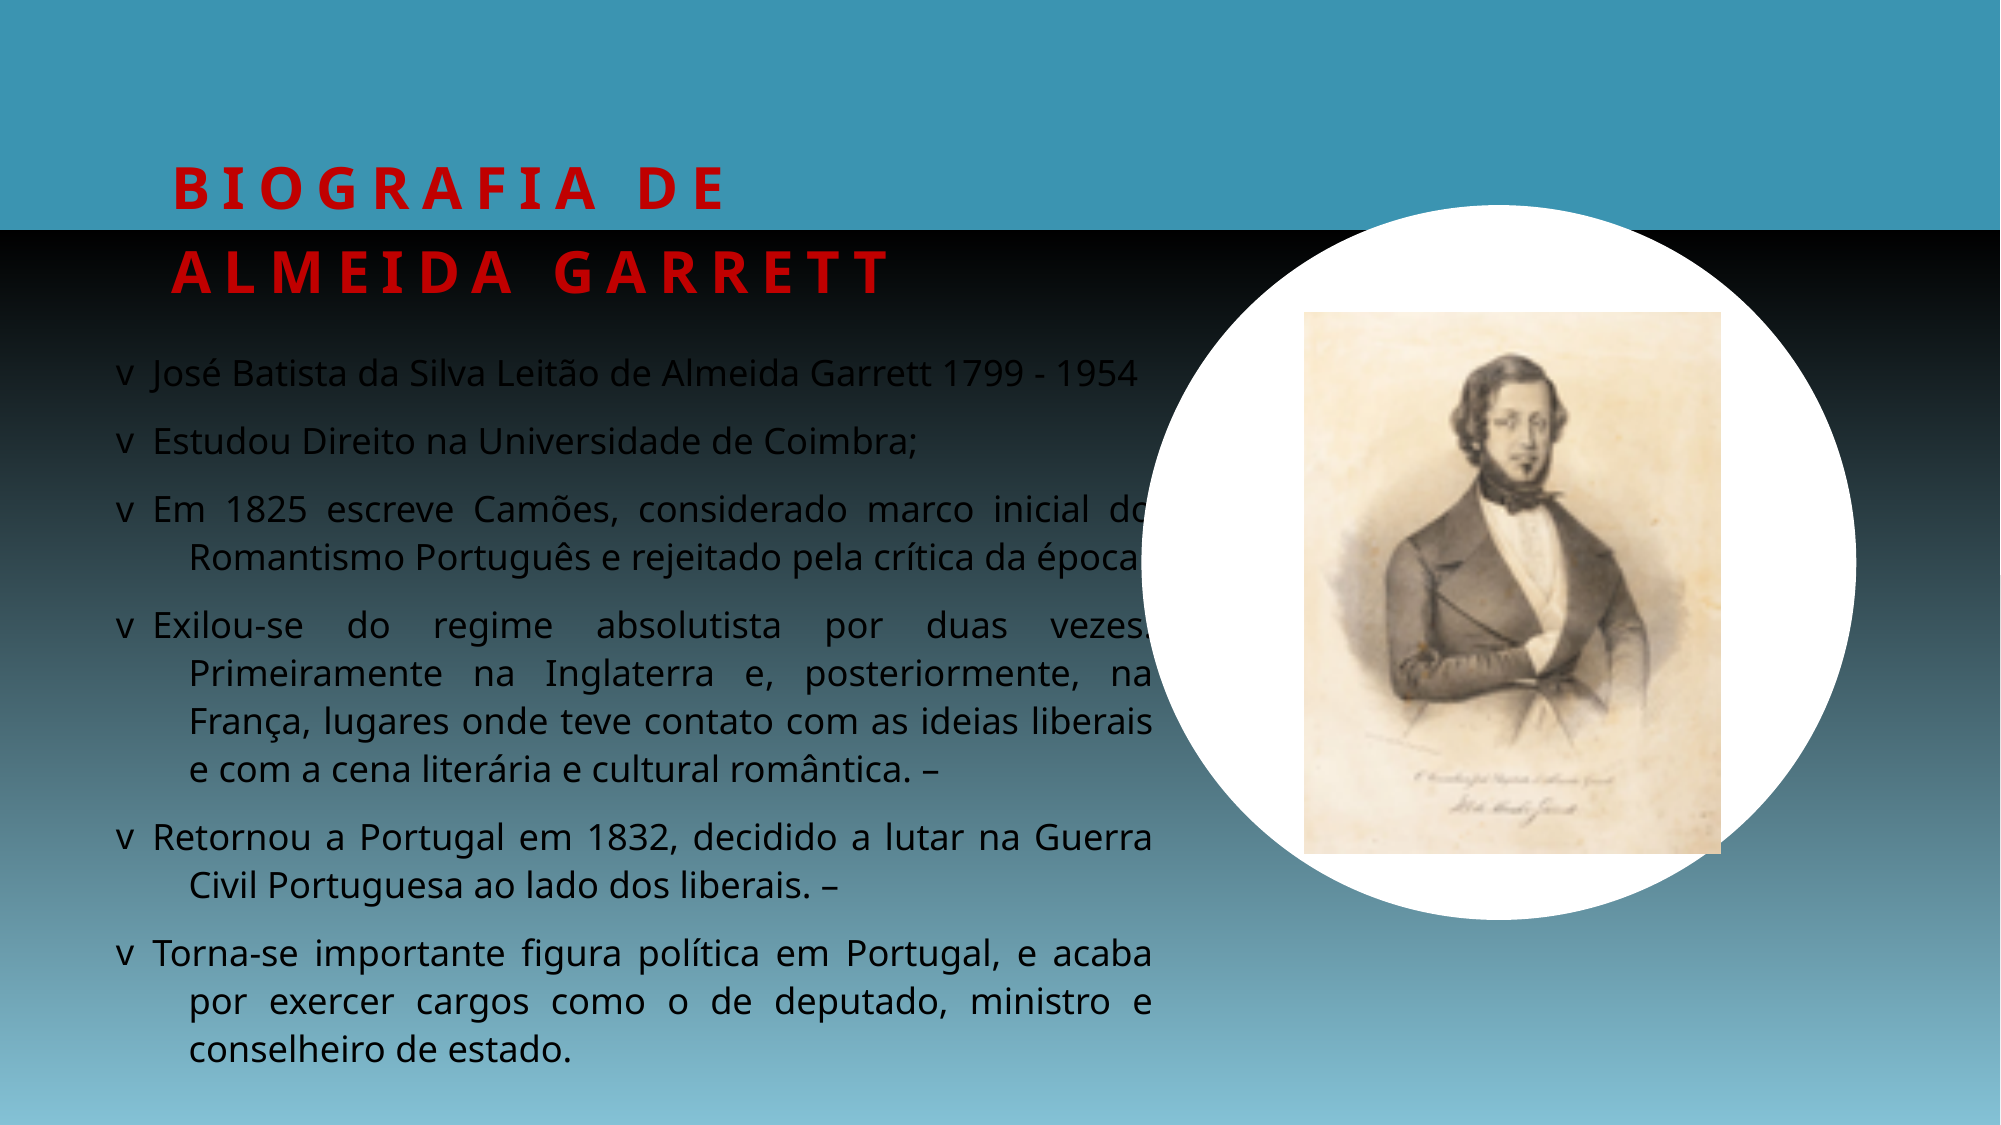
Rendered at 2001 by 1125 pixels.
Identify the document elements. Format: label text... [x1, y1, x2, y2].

text_box [0, 0, 2000, 1125]
list José Batista da Silva Leitão de Almeida Garrett 1799 - 1954 Estudou Direito na Universidade de Coimbra; Em 1825 escreve Camões, considerado marco inicial do Romantismo Português e rejeitado pela crítica da época Exilou-se do regime absolutista por duas vezes. Primeiramente na Inglaterra e, posteriormente, na França, lugares onde teve contato com as ideias liberais e com a cena literária e cultural romântica. – Retornou a Portugal em 1832, decidido a lutar na Guerra Civil Portuguesa ao lado dos liberais. – Torna-se importante figura política em Portugal, e acaba por exercer cargos como o de deputado, ministro e conselheiro de estado. [100, 338, 1169, 1090]
picture [1304, 312, 1721, 854]
title Biografia de almeida Garrett [156, 118, 1000, 313]
